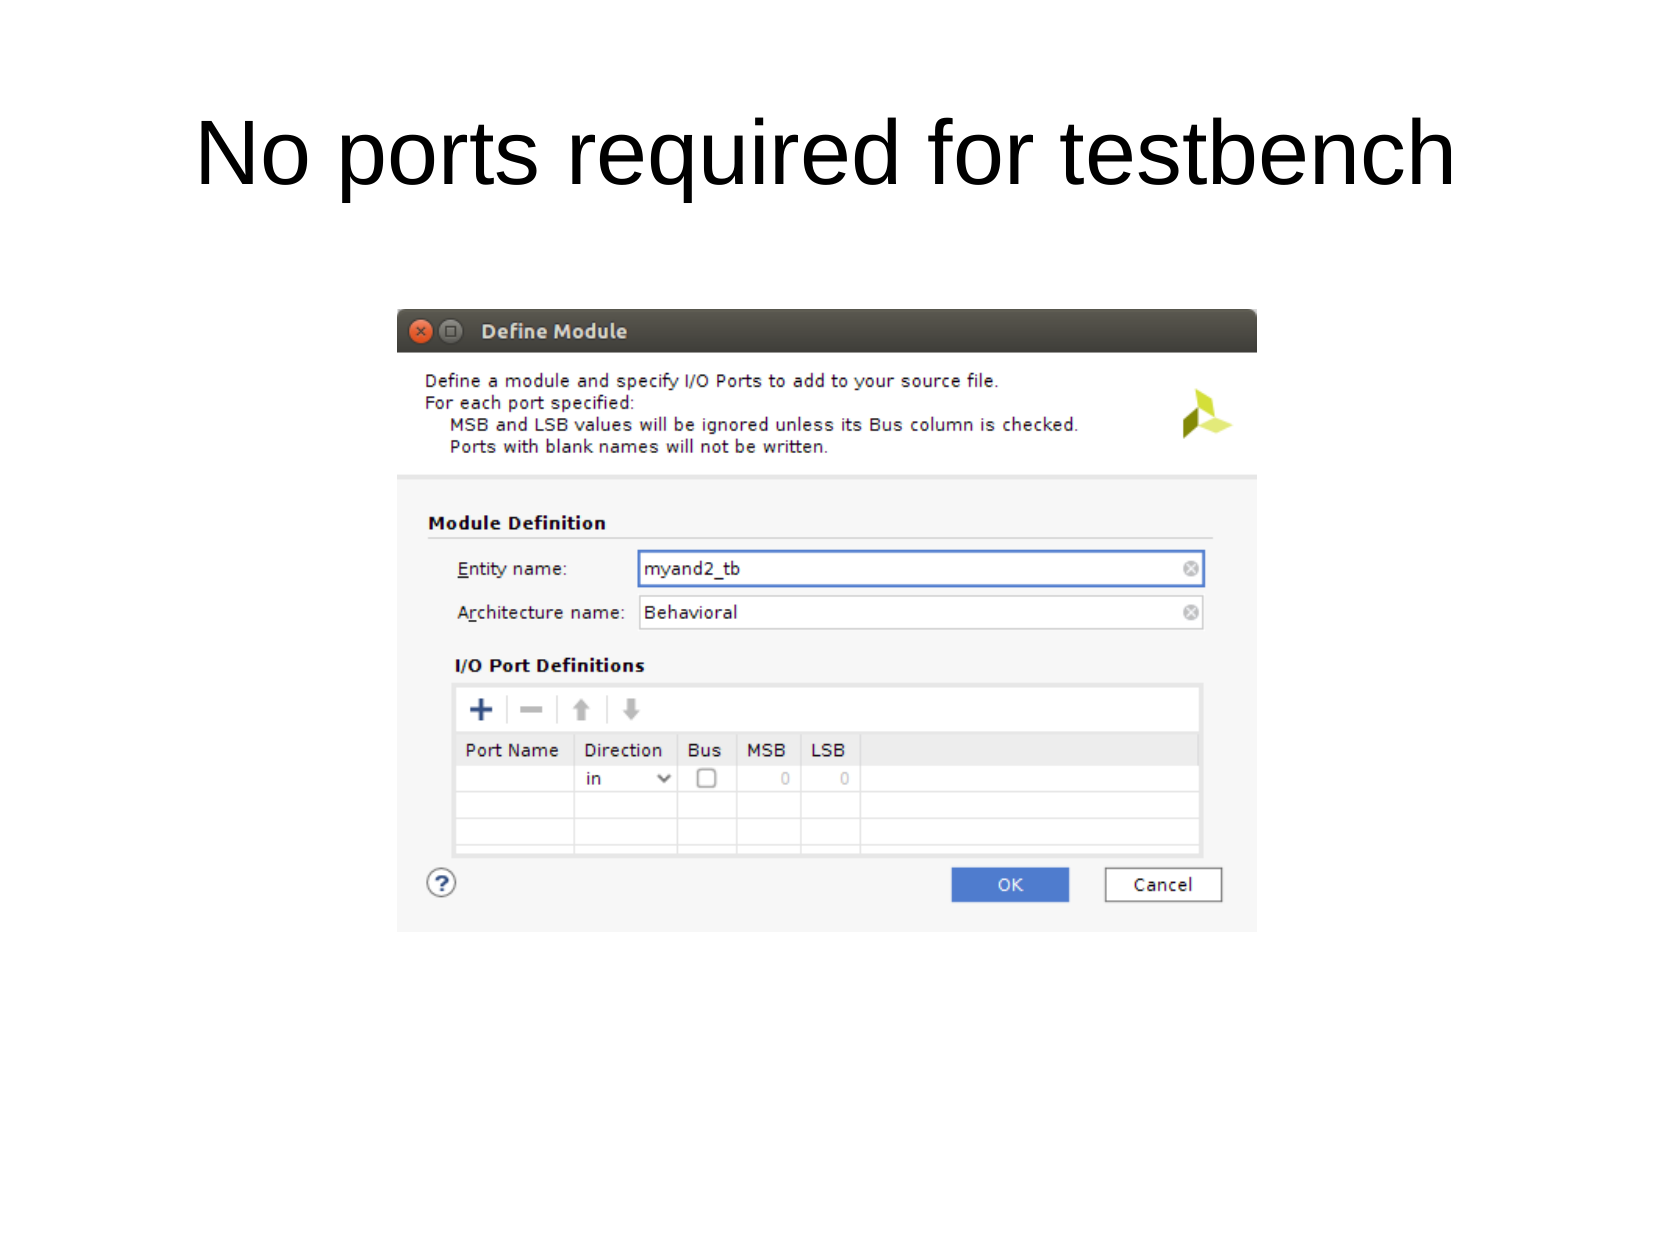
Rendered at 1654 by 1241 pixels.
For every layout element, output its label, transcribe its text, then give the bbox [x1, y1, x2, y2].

title No ports required for testbench [82, 49, 1571, 257]
picture [397, 309, 1257, 932]
